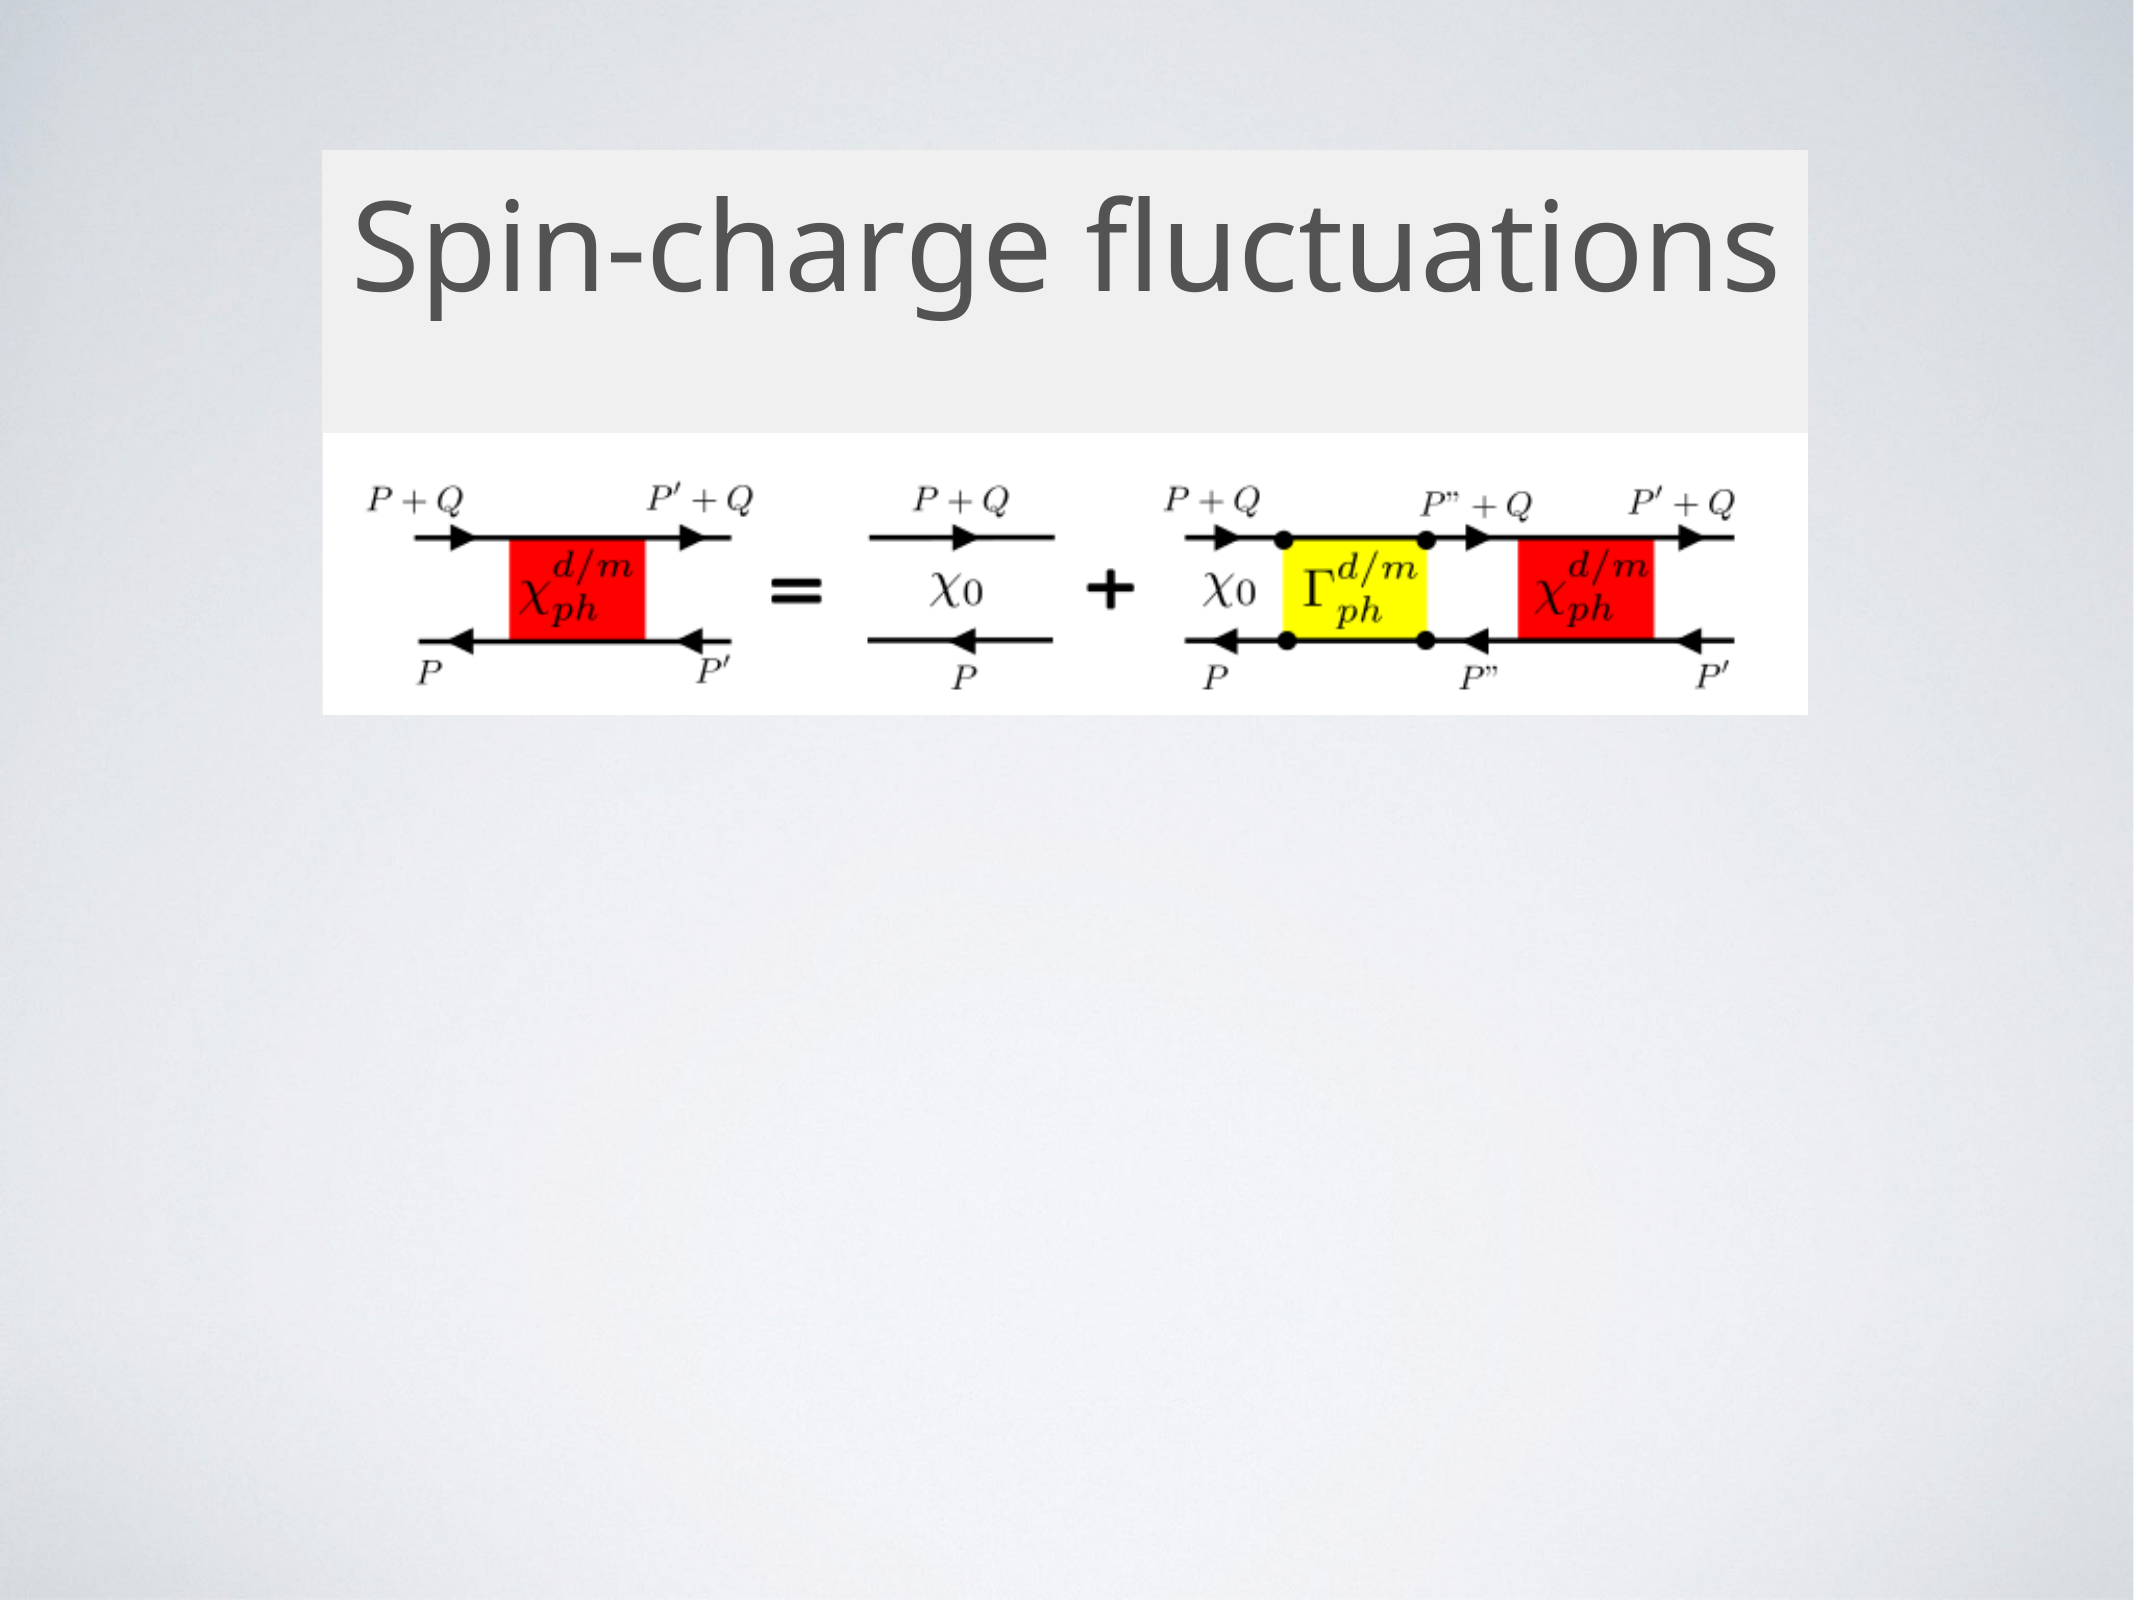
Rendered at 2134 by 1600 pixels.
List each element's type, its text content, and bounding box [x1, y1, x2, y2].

picture [322, 442, 1808, 715]
title Spin-charge fluctuations [58, 41, 2076, 442]
